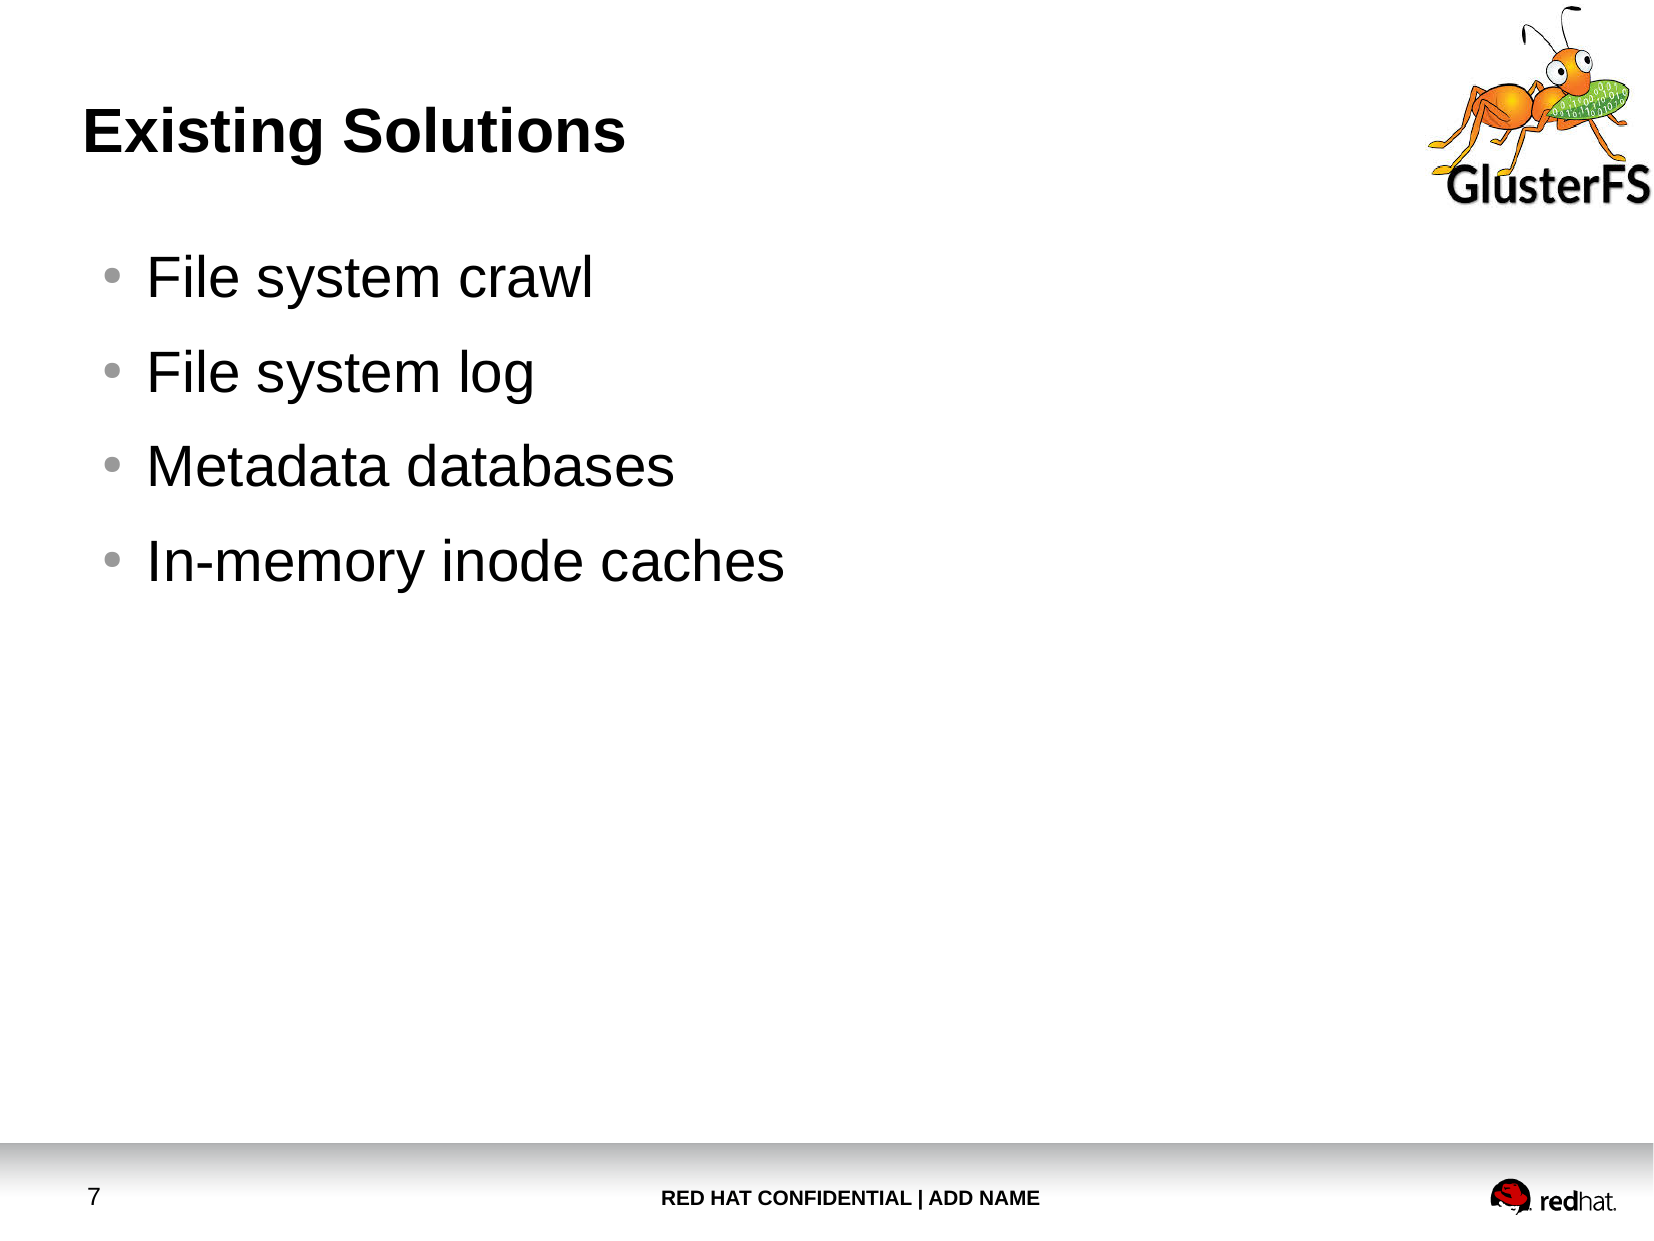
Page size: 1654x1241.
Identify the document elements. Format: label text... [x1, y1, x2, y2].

list File system crawl File system log Metadata databases In-memory inode caches [86, 244, 1576, 1039]
picture [0, 1143, 1654, 1241]
picture [1425, 4, 1653, 208]
title Existing Solutions [82, 37, 1571, 226]
